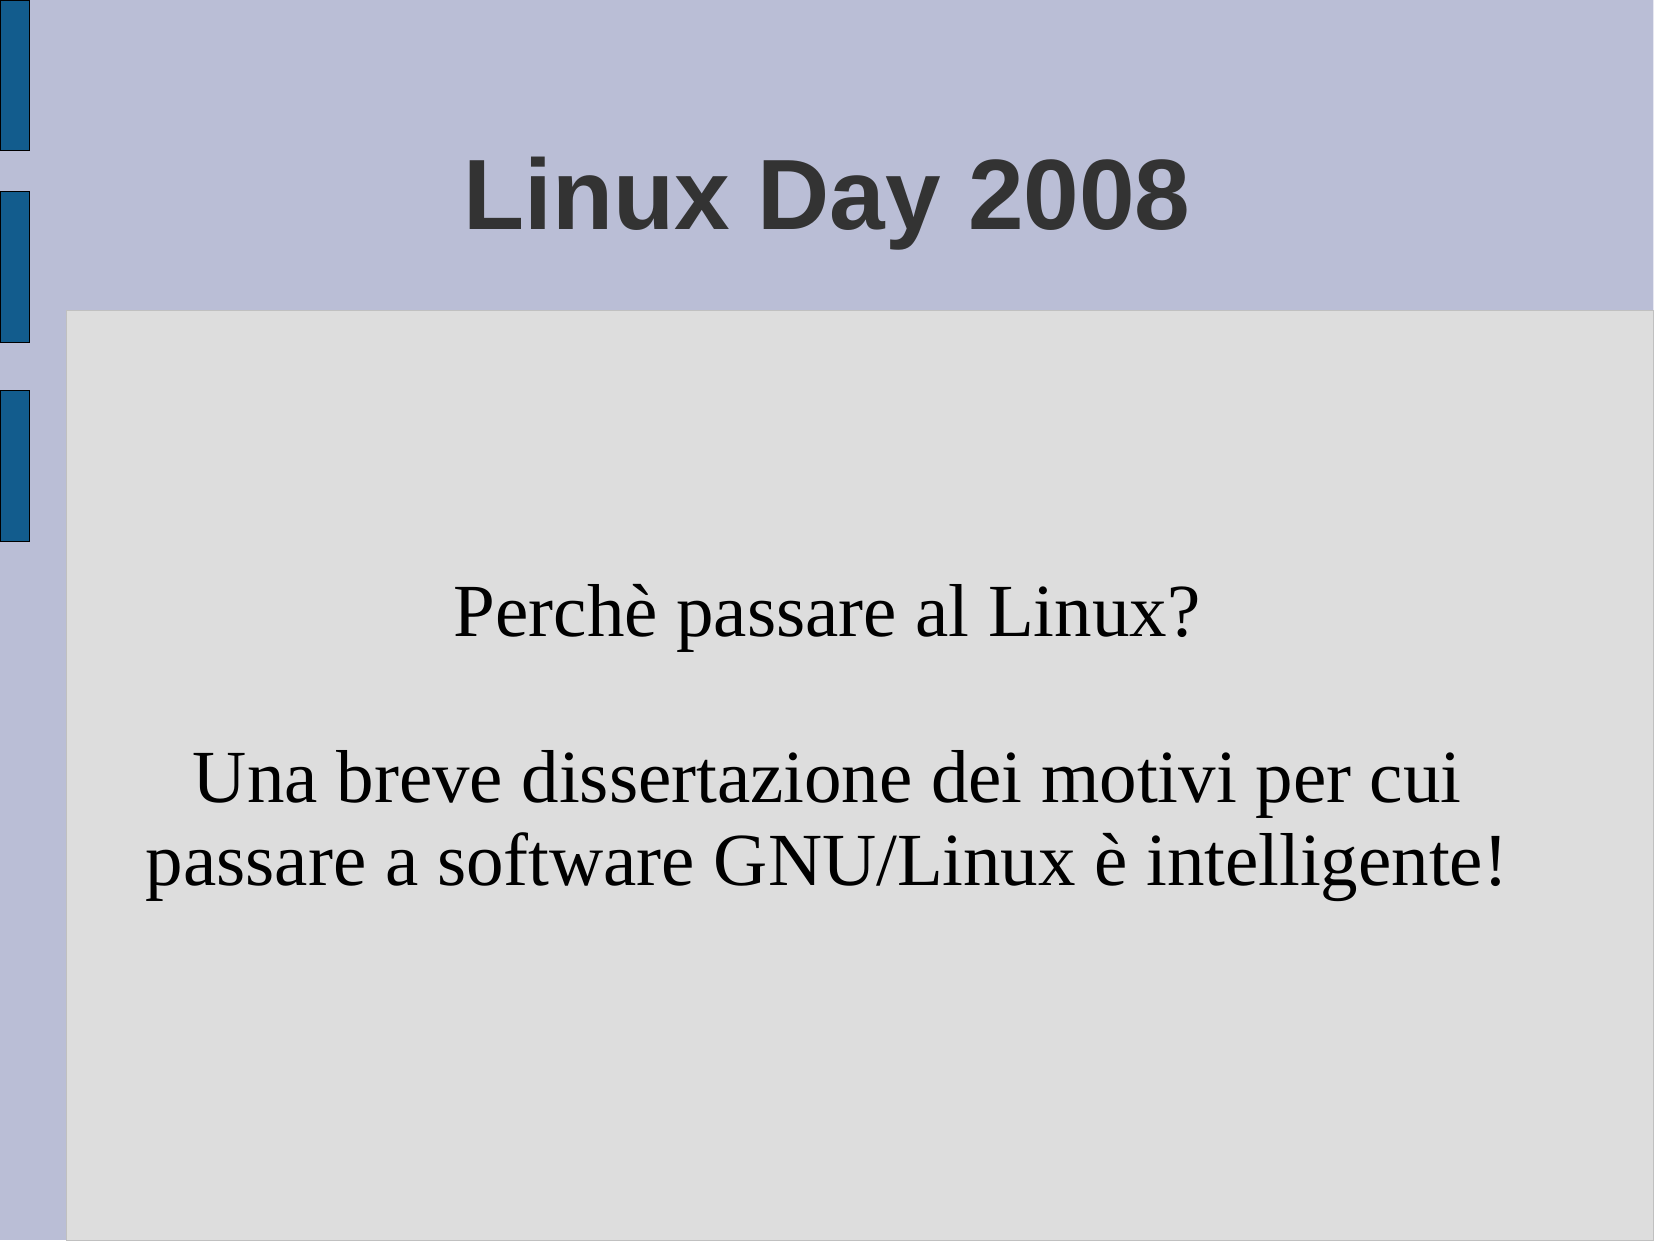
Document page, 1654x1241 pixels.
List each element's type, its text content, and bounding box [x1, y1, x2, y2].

title Linux Day 2008 [121, 91, 1534, 299]
subtitle Perchè passare al Linux? Una breve dissertazione dei motivi per cui passare a software GNU/Linux è intelligente! [121, 344, 1534, 1127]
